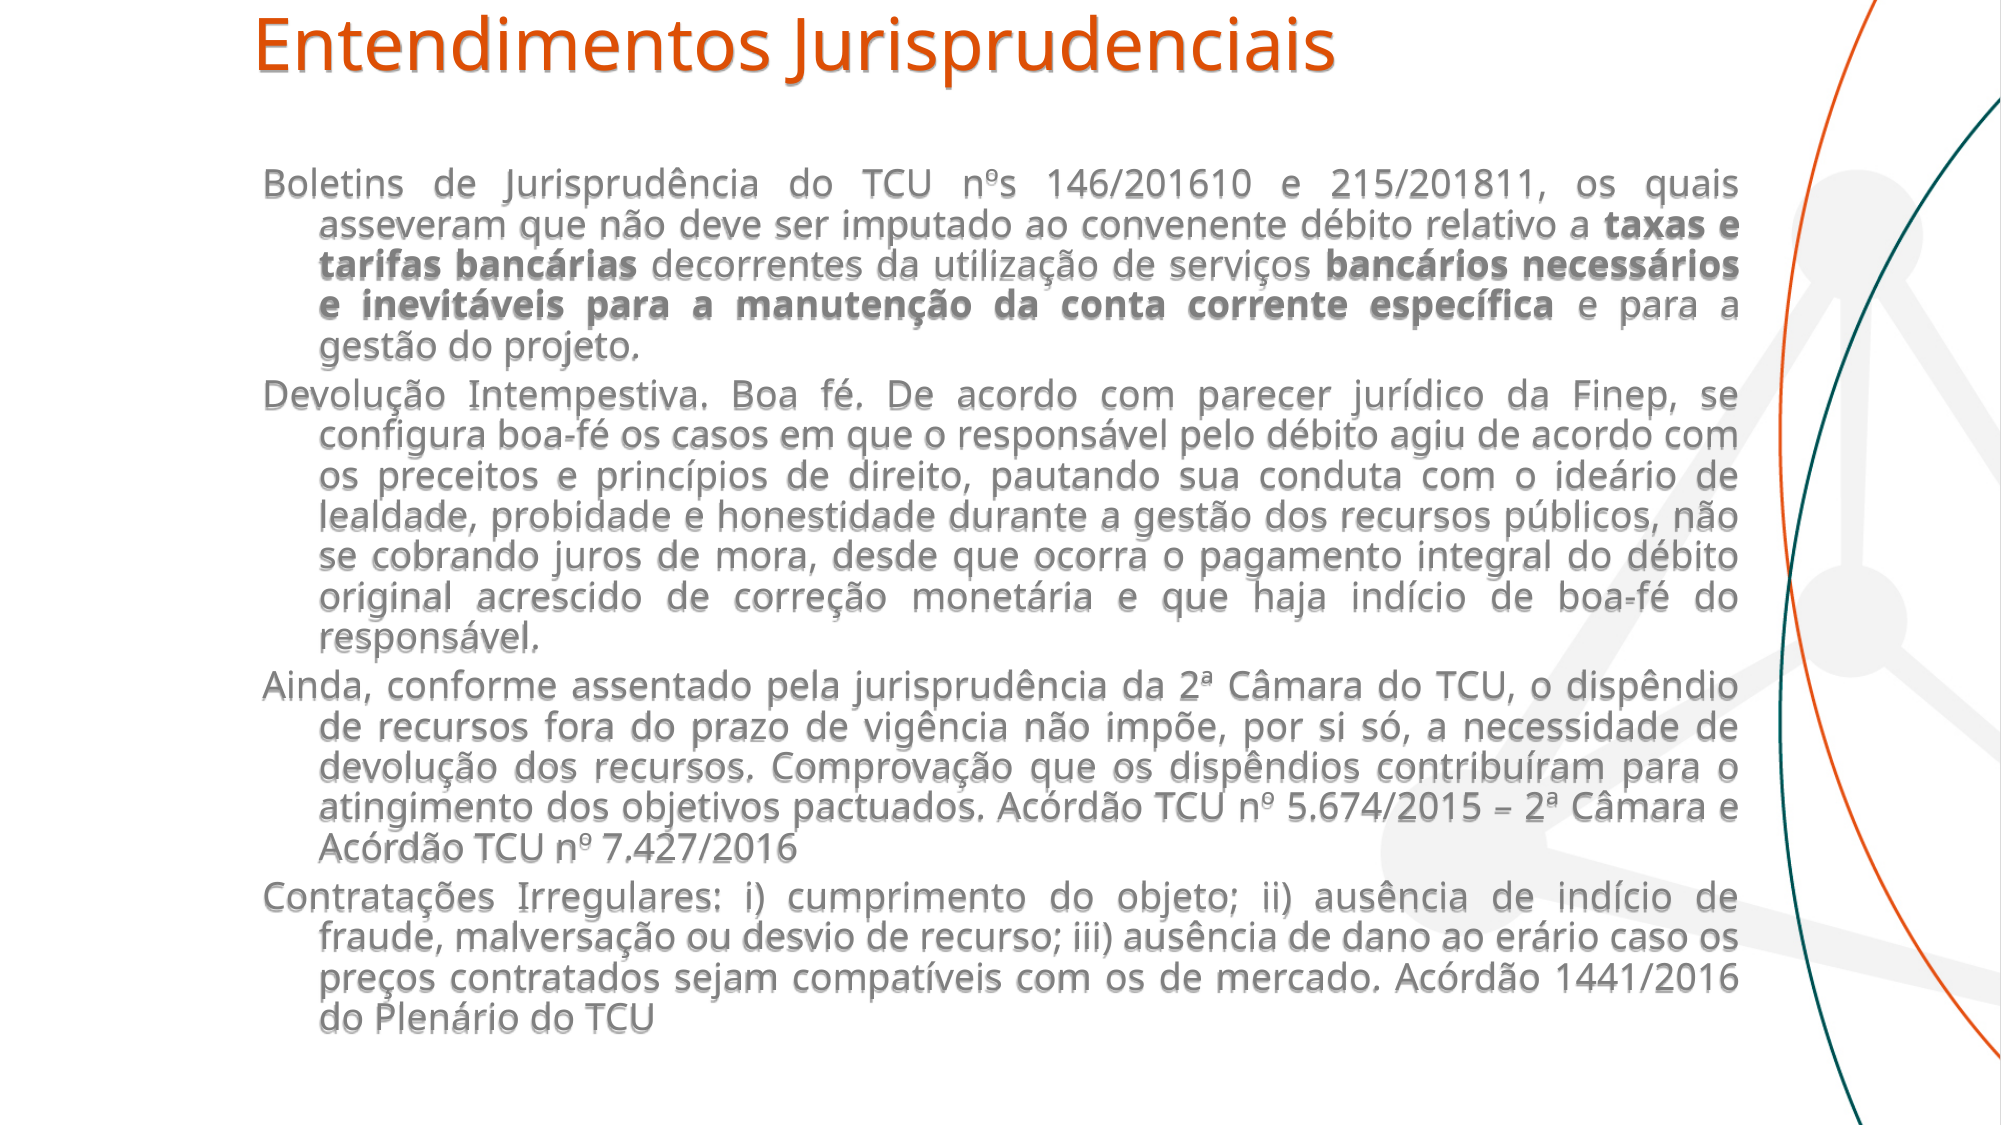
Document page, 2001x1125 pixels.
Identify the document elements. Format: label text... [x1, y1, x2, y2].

text_box Boletins de Jurisprudência do TCU nºs 146/201610 e 215/201811, os quais asseveram que não deve ser imputado ao convenente débito relativo a taxas e tarifas bancárias decorrentes da utilização de serviços bancários necessários e inevitáveis para a manutenção da conta corrente específica e para a gestão do projeto. Devolução Intempestiva. Boa fé. De acordo com parecer jurídico da Finep, se configura boa-fé os casos em que o responsável pelo débito agiu de acordo com os preceitos e princípios de direito, pautando sua conduta com o ideário de lealdade, probidade e honestidade durante a gestão dos recursos públicos, não se cobrando juros de mora, desde que ocorra o pagamento integral do débito original acrescido de correção monetária e que haja indício de boa-fé do responsável. Ainda, conforme assentado pela jurisprudência da 2ª Câmara do TCU, o dispêndio de recursos fora do prazo de vigência não impõe, por si só, a necessidade de devolução dos recursos. Comprovação que os dispêndios contribuíram para o atingimento dos objetivos pactuados. Acórdão TCU nº 5.674/2015 – 2ª Câmara e Acórdão TCU nº 7.427/2016 Contratações Irregulares: i) cumprimento do objeto; ii) ausência de indício de fraude, malversação ou desvio de recurso; iii) ausência de dano ao erário caso os preços contratados sejam compatíveis com os de mercado. Acórdão 1441/2016 do Plenário do TCU [247, 156, 1757, 1047]
text_box Entendimentos Jurisprudenciais [237, 0, 1355, 155]
